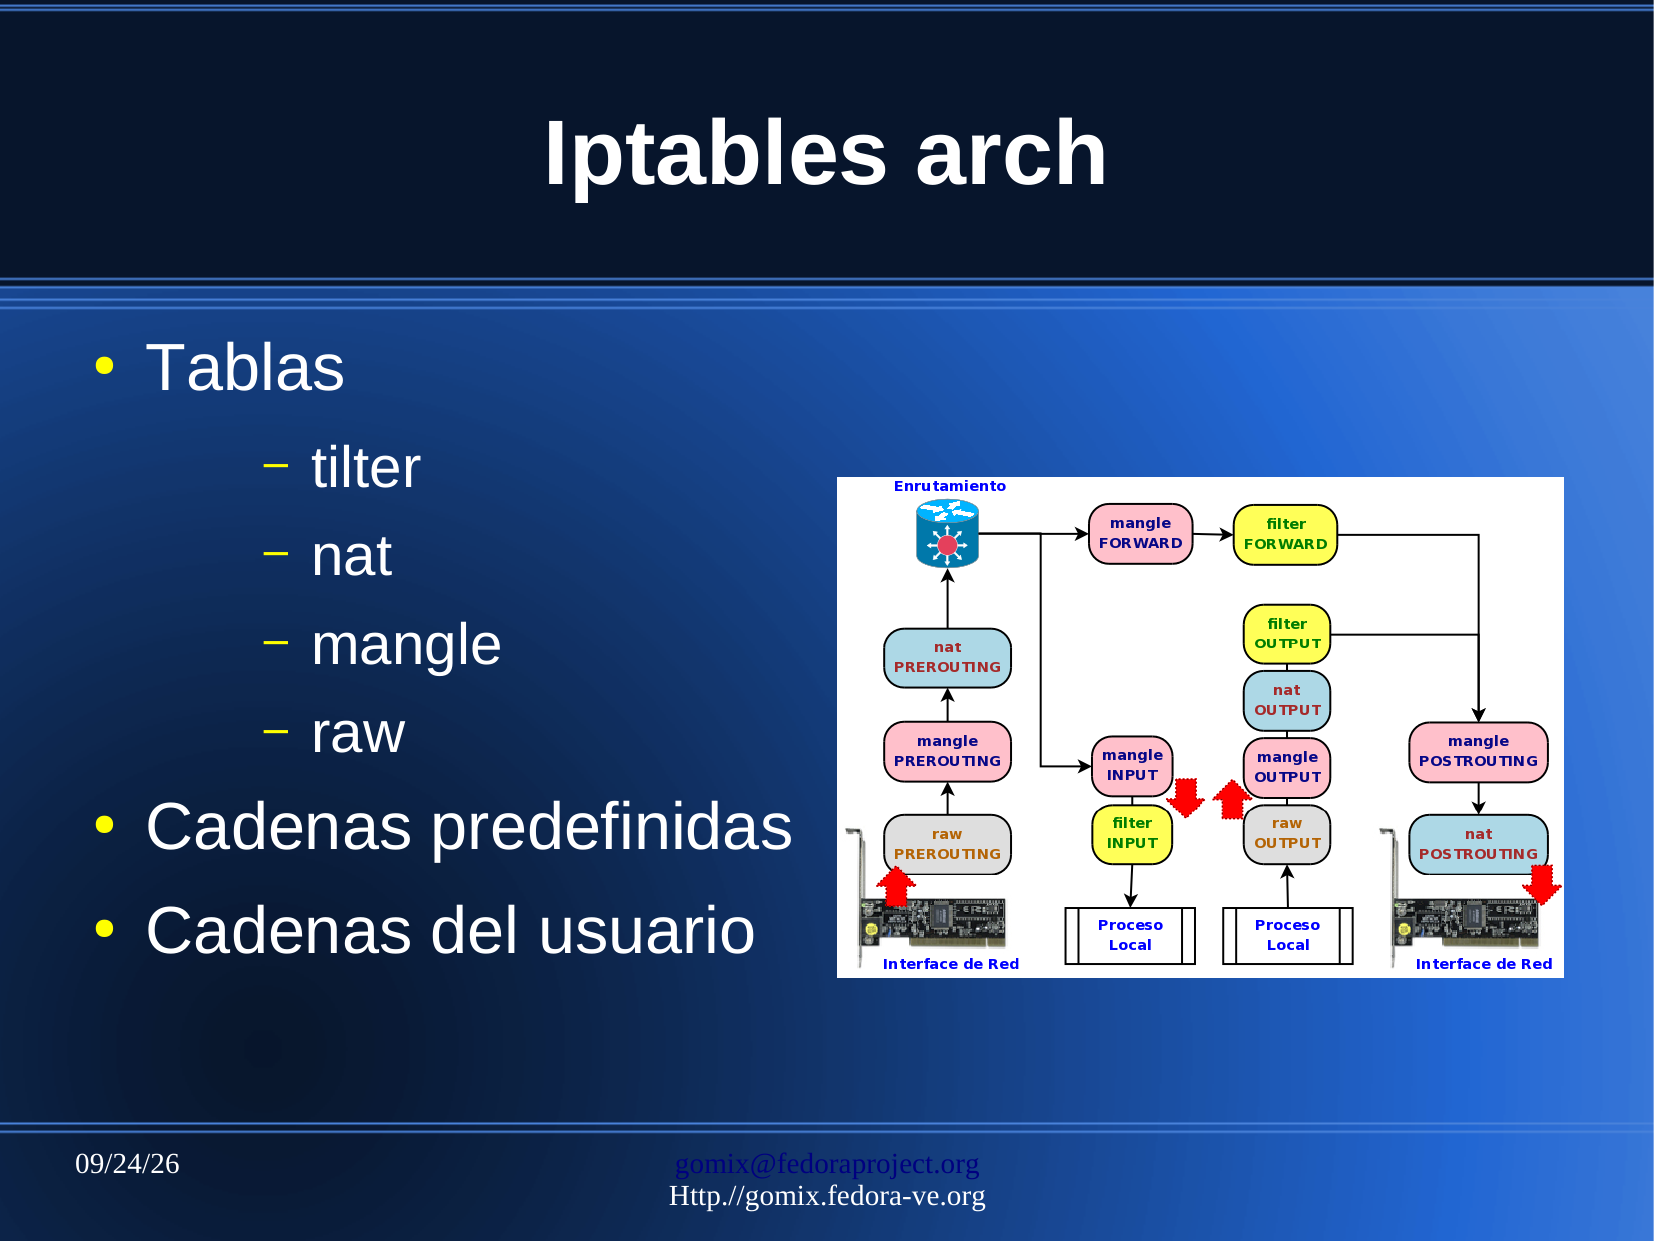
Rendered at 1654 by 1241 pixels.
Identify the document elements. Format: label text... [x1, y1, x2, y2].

title Iptables arch [82, 49, 1571, 257]
list Tablas tilter nat mangle raw Cadenas predefinidas Cadenas del usuario [75, 330, 802, 1126]
picture [0, 0, 1654, 1241]
